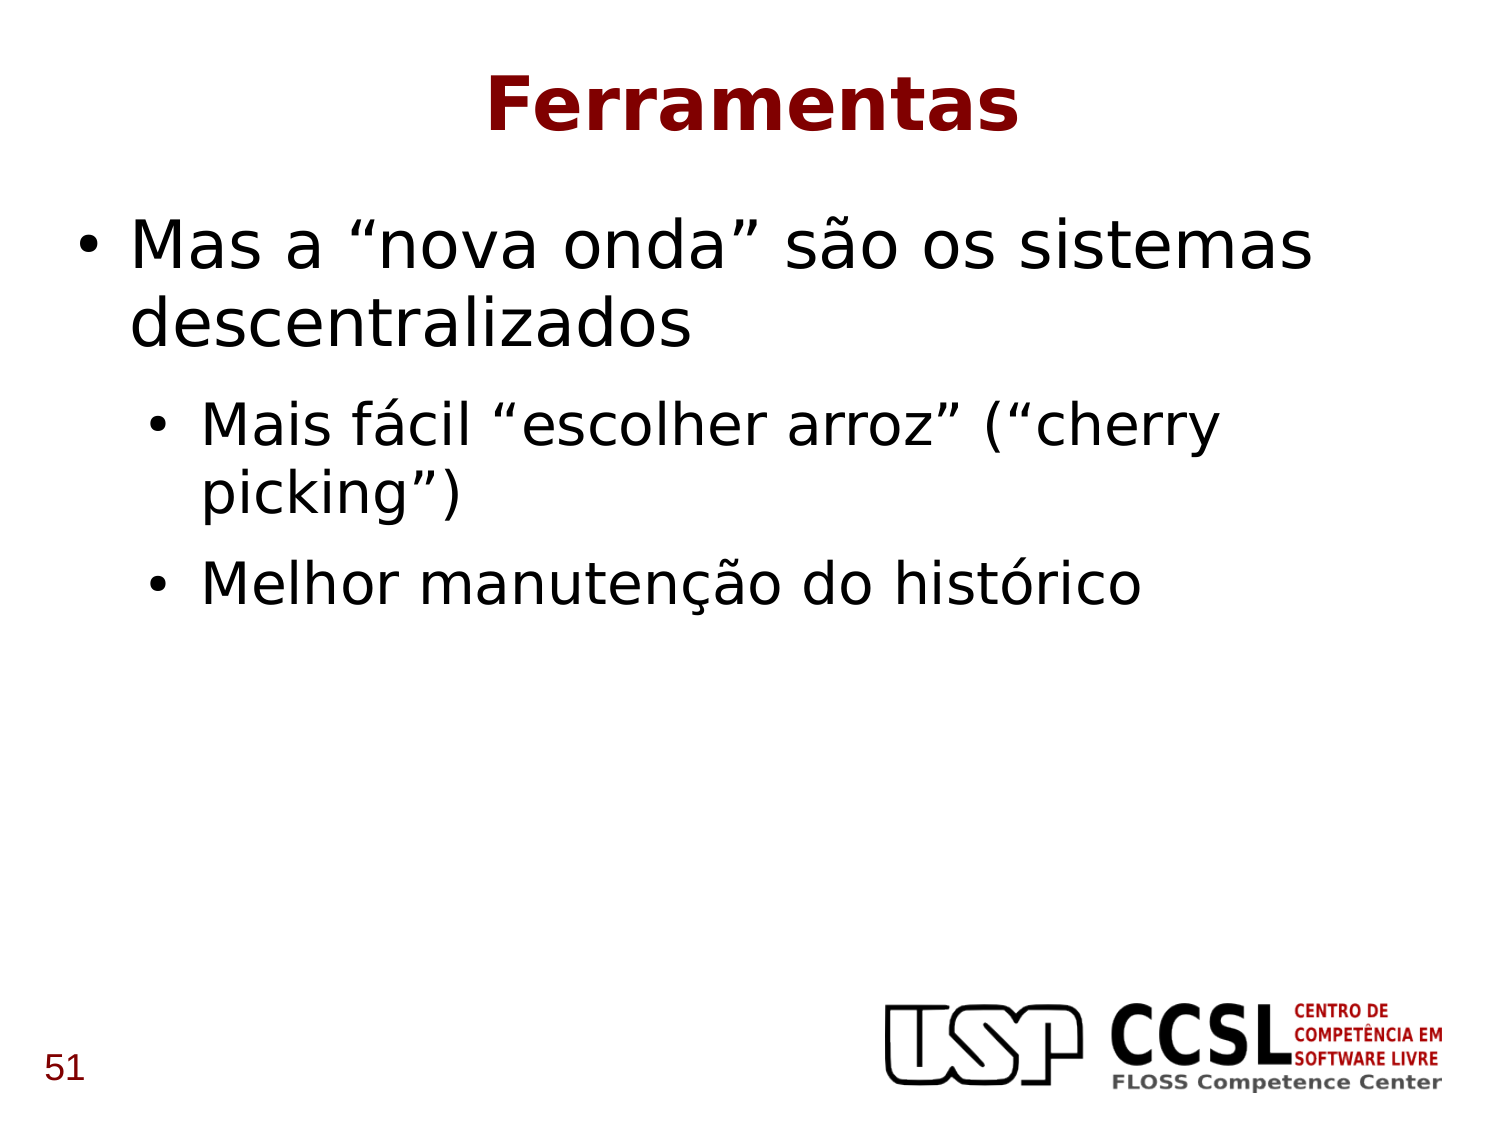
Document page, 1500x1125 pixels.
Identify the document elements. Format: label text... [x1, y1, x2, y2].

picture [885, 1003, 1442, 1093]
title Ferramentas [59, 29, 1447, 180]
list Mas a “nova onda” são os sistemas descentralizados Mais fácil “escolher arroz” (“cherry picking”) Melhor manutenção do histórico [59, 206, 1447, 950]
